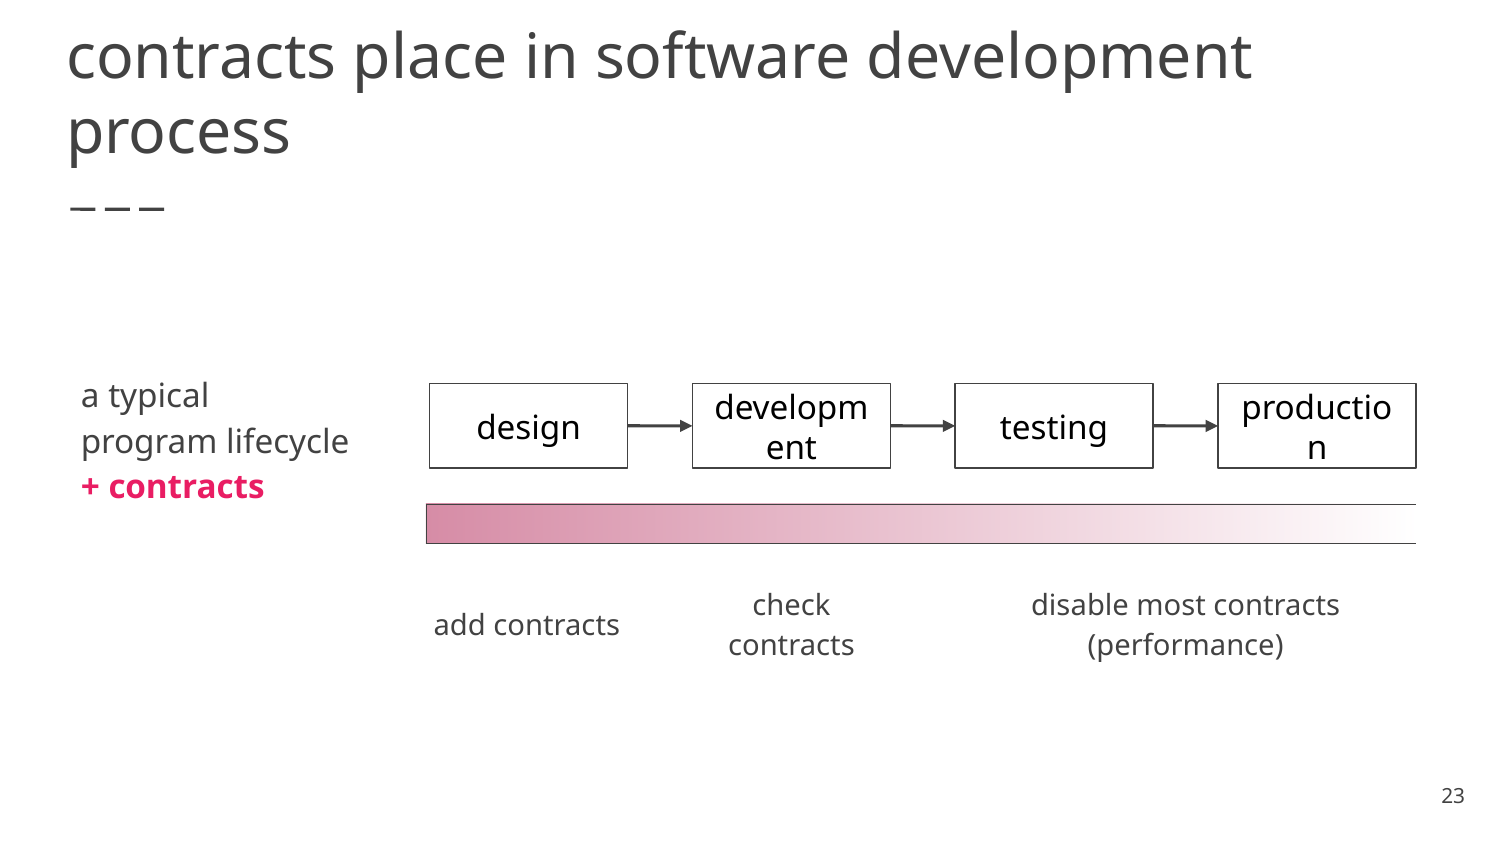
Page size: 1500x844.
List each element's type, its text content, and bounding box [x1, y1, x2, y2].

text_box [425, 503, 1416, 544]
text_box design [429, 383, 628, 468]
text_box testing [955, 383, 1154, 468]
title contracts place in software development process [51, 61, 1449, 182]
text_box production [1217, 383, 1417, 468]
slide_number <number> [1389, 764, 1480, 830]
list a typical program lifecycle + contracts [65, 352, 366, 551]
list disable most contracts (performance) [955, 543, 1417, 699]
list add contracts [425, 543, 628, 699]
list check contracts [690, 543, 893, 699]
text_box development [692, 383, 891, 468]
